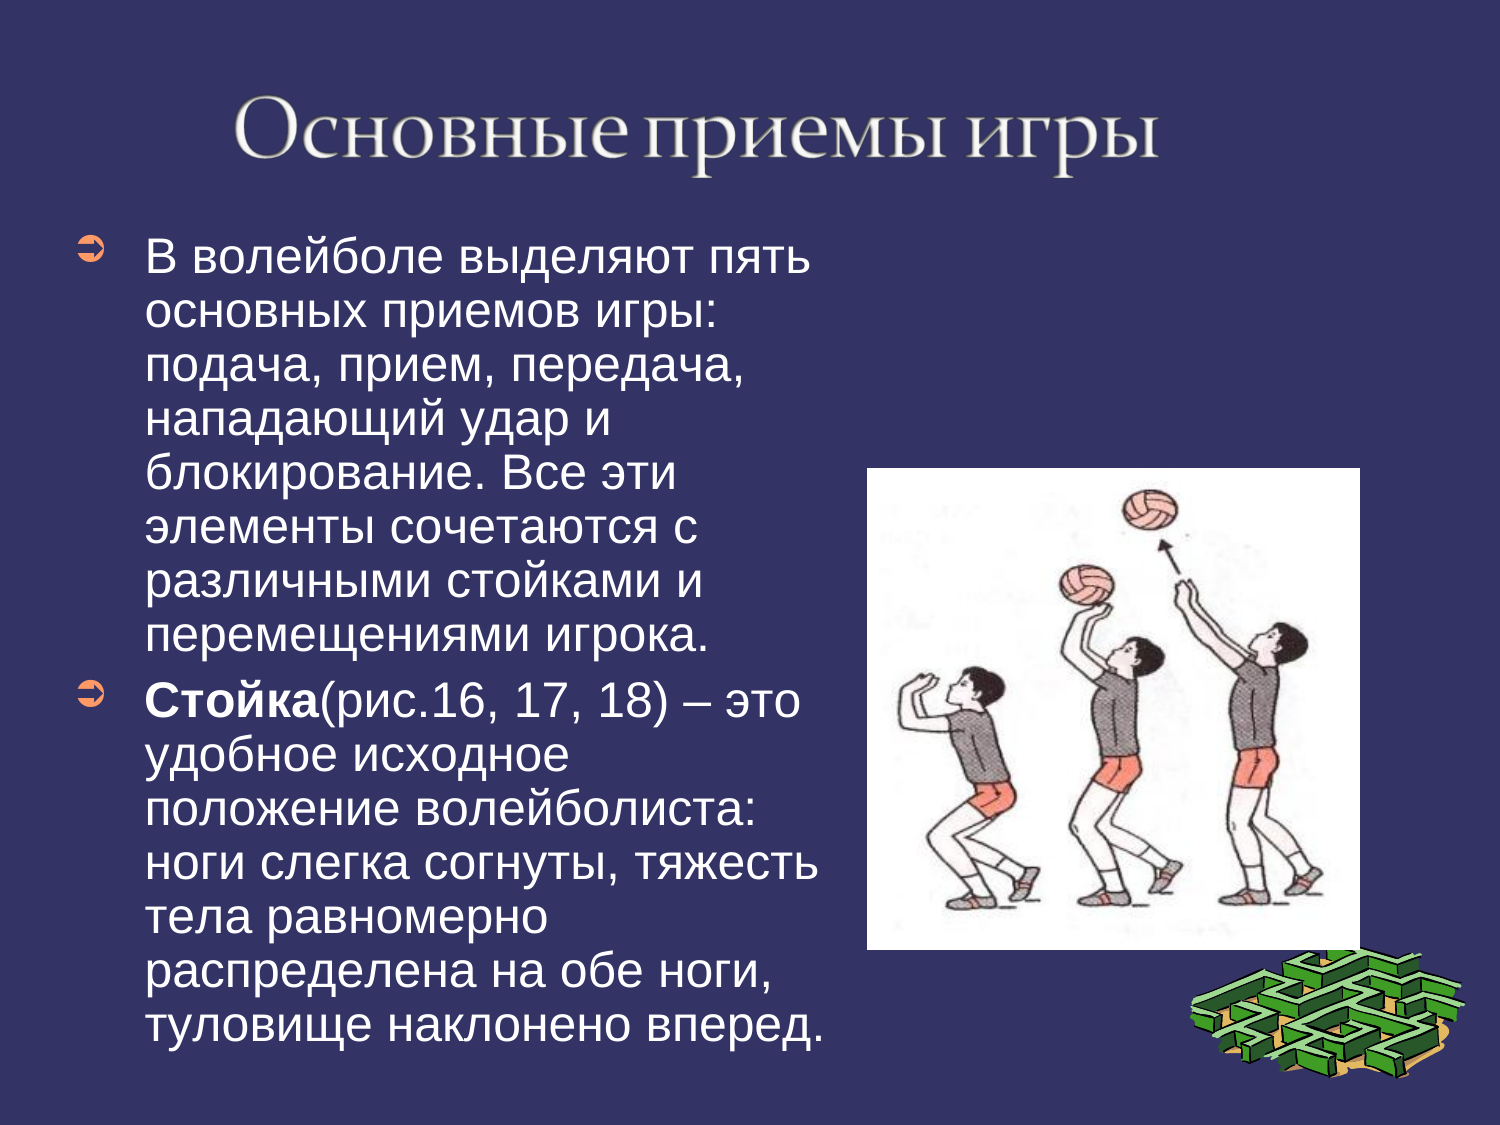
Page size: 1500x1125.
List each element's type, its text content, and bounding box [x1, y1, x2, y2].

text_box [867, 468, 1360, 950]
list В волейболе выделяют пять основных приемов игры: подача, прием, передача, нападающий удар и блокирование. Все эти элементы сочетаются с различными стойками и перемещениями игрока. Стойка(рис.16, 17, 18) – это удобное исходное положение волейболиста: ноги слегка согнуты, тяжесть тела равномерно распределена на обе ноги, туловище наклонено вперед. [46, 222, 844, 1125]
text_box [80, 0, 1309, 190]
